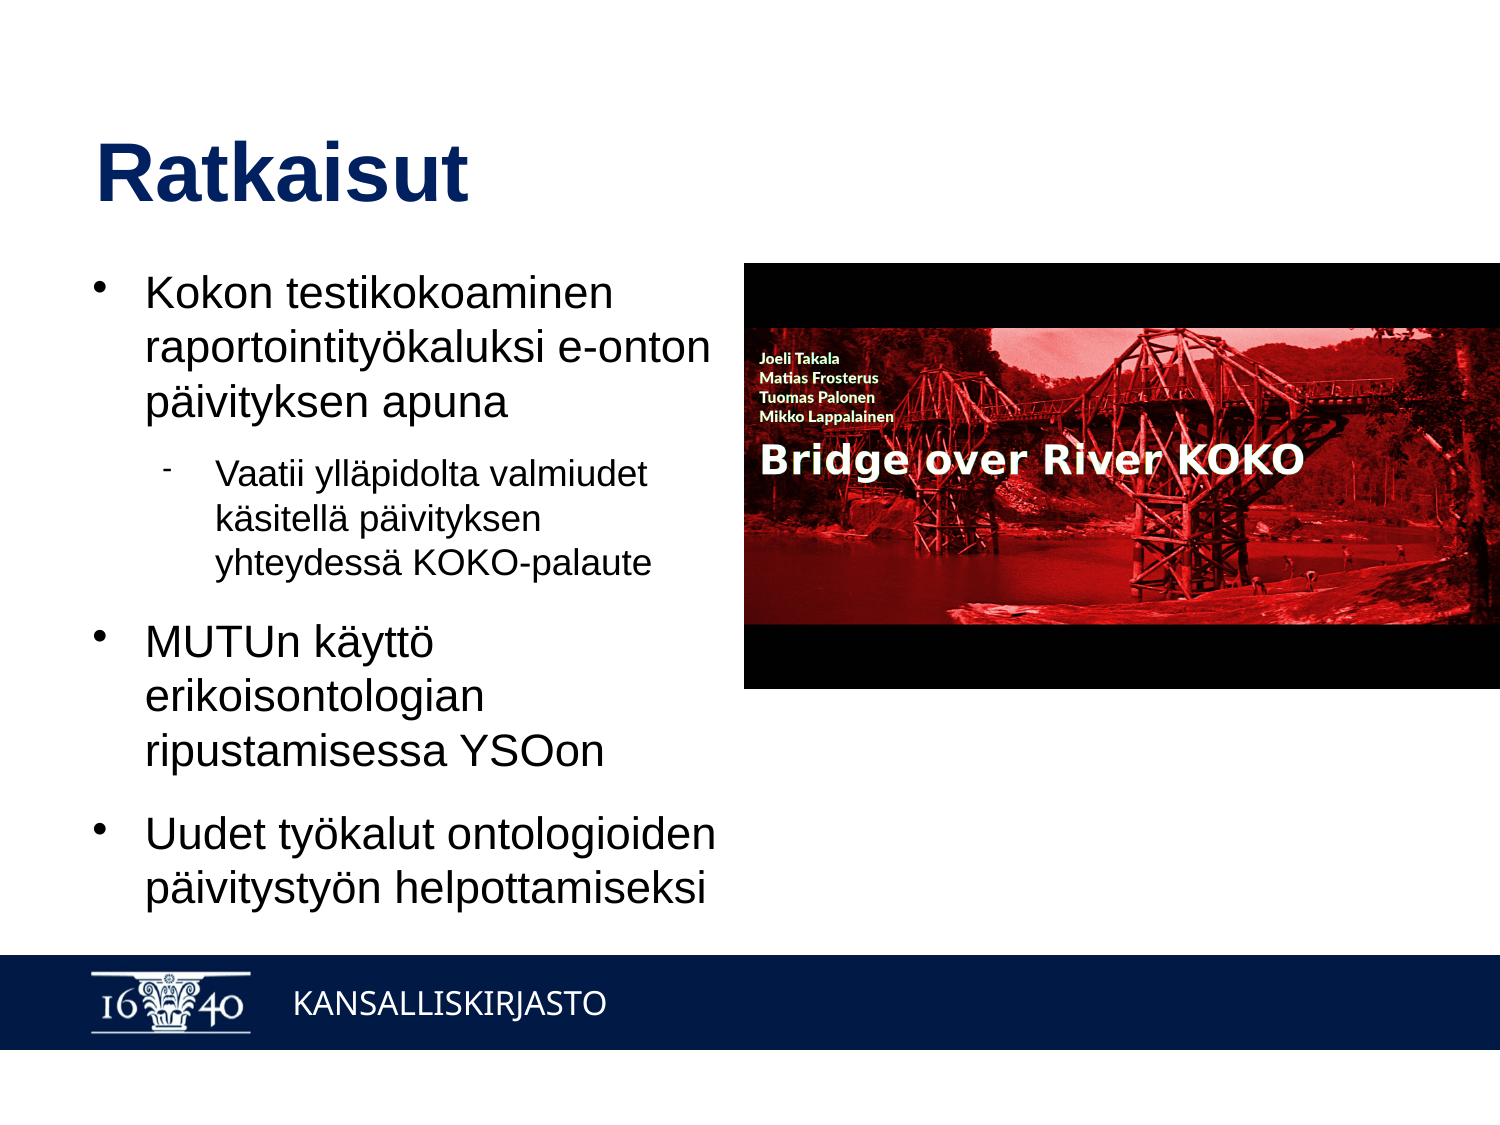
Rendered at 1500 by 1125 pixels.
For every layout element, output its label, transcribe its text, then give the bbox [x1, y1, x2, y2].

text_box Kokon testikokoaminen raportointityökaluksi e-onton päivityksen apuna Vaatii ylläpidolta valmiudet käsitellä päivityksen yhteydessä KOKO-palaute MUTUn käyttö erikoisontologian ripustamisessa YSOon Uudet työkalut ontologioiden päivitystyön helpottamiseksi [74, 263, 756, 916]
text_box Ratkaisut [95, 47, 1370, 263]
picture [0, 955, 1500, 1050]
picture [744, 263, 1500, 689]
